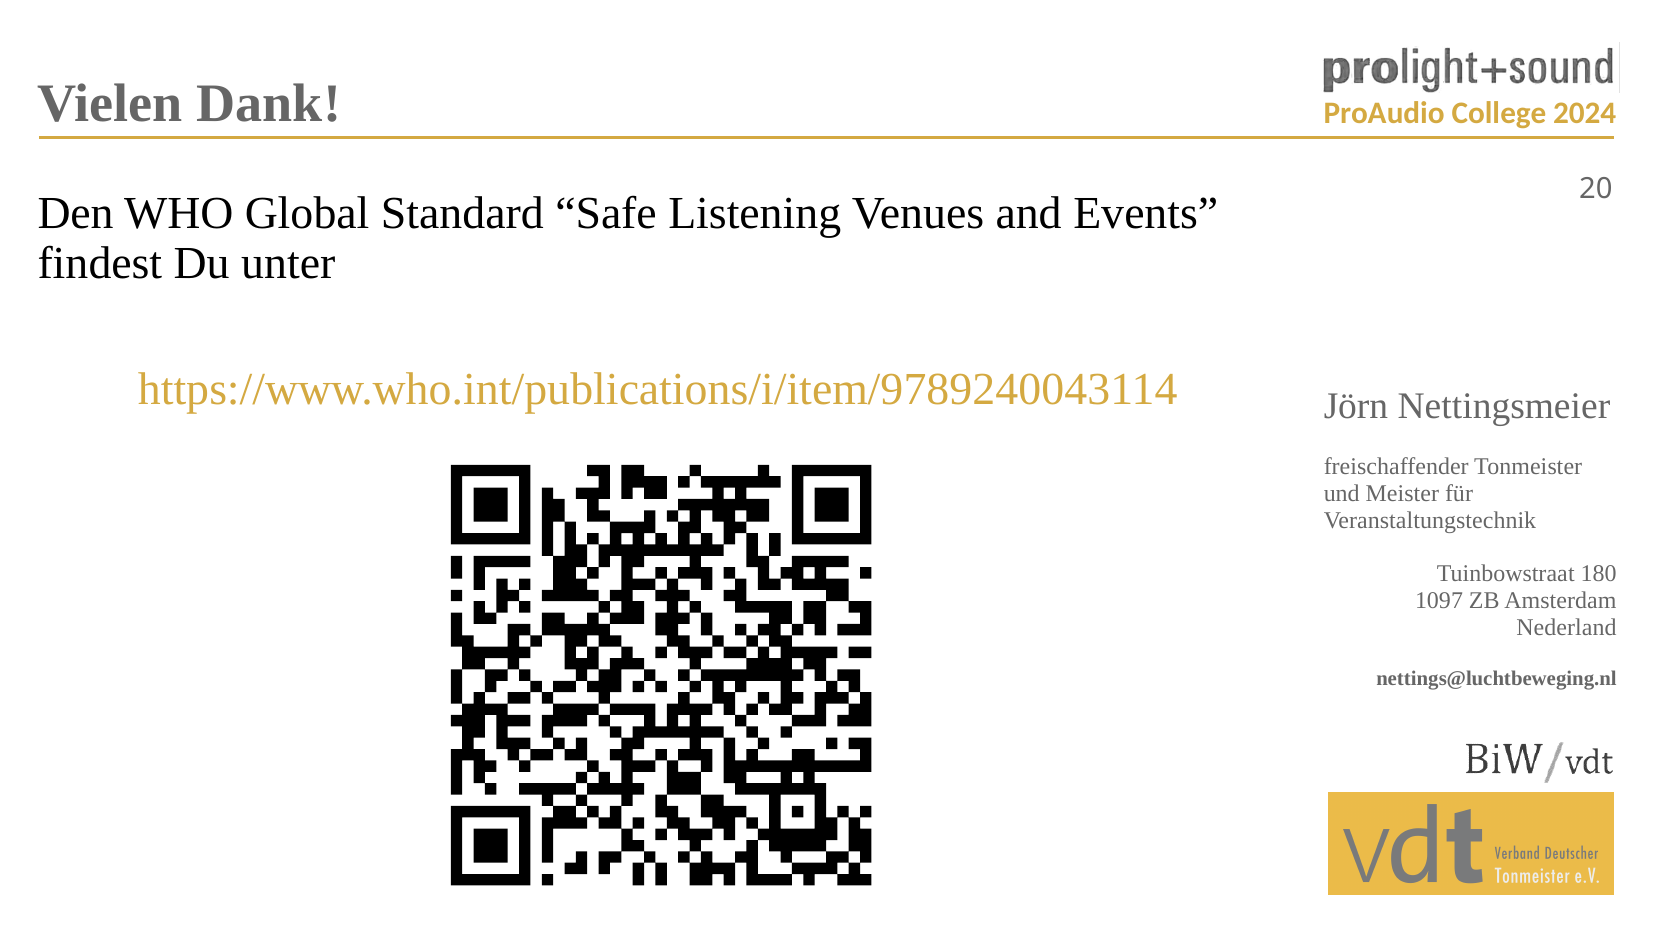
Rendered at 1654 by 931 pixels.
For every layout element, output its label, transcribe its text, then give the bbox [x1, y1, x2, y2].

picture [433, 447, 889, 903]
list Den WHO Global Standard “Safe Listening Venues and Events” findest Du unter https://www.who.int/publications/i/item/9789240043114 [37, 187, 1279, 910]
title Vielen Dank! [37, 45, 1282, 163]
picture [1318, 42, 1620, 93]
